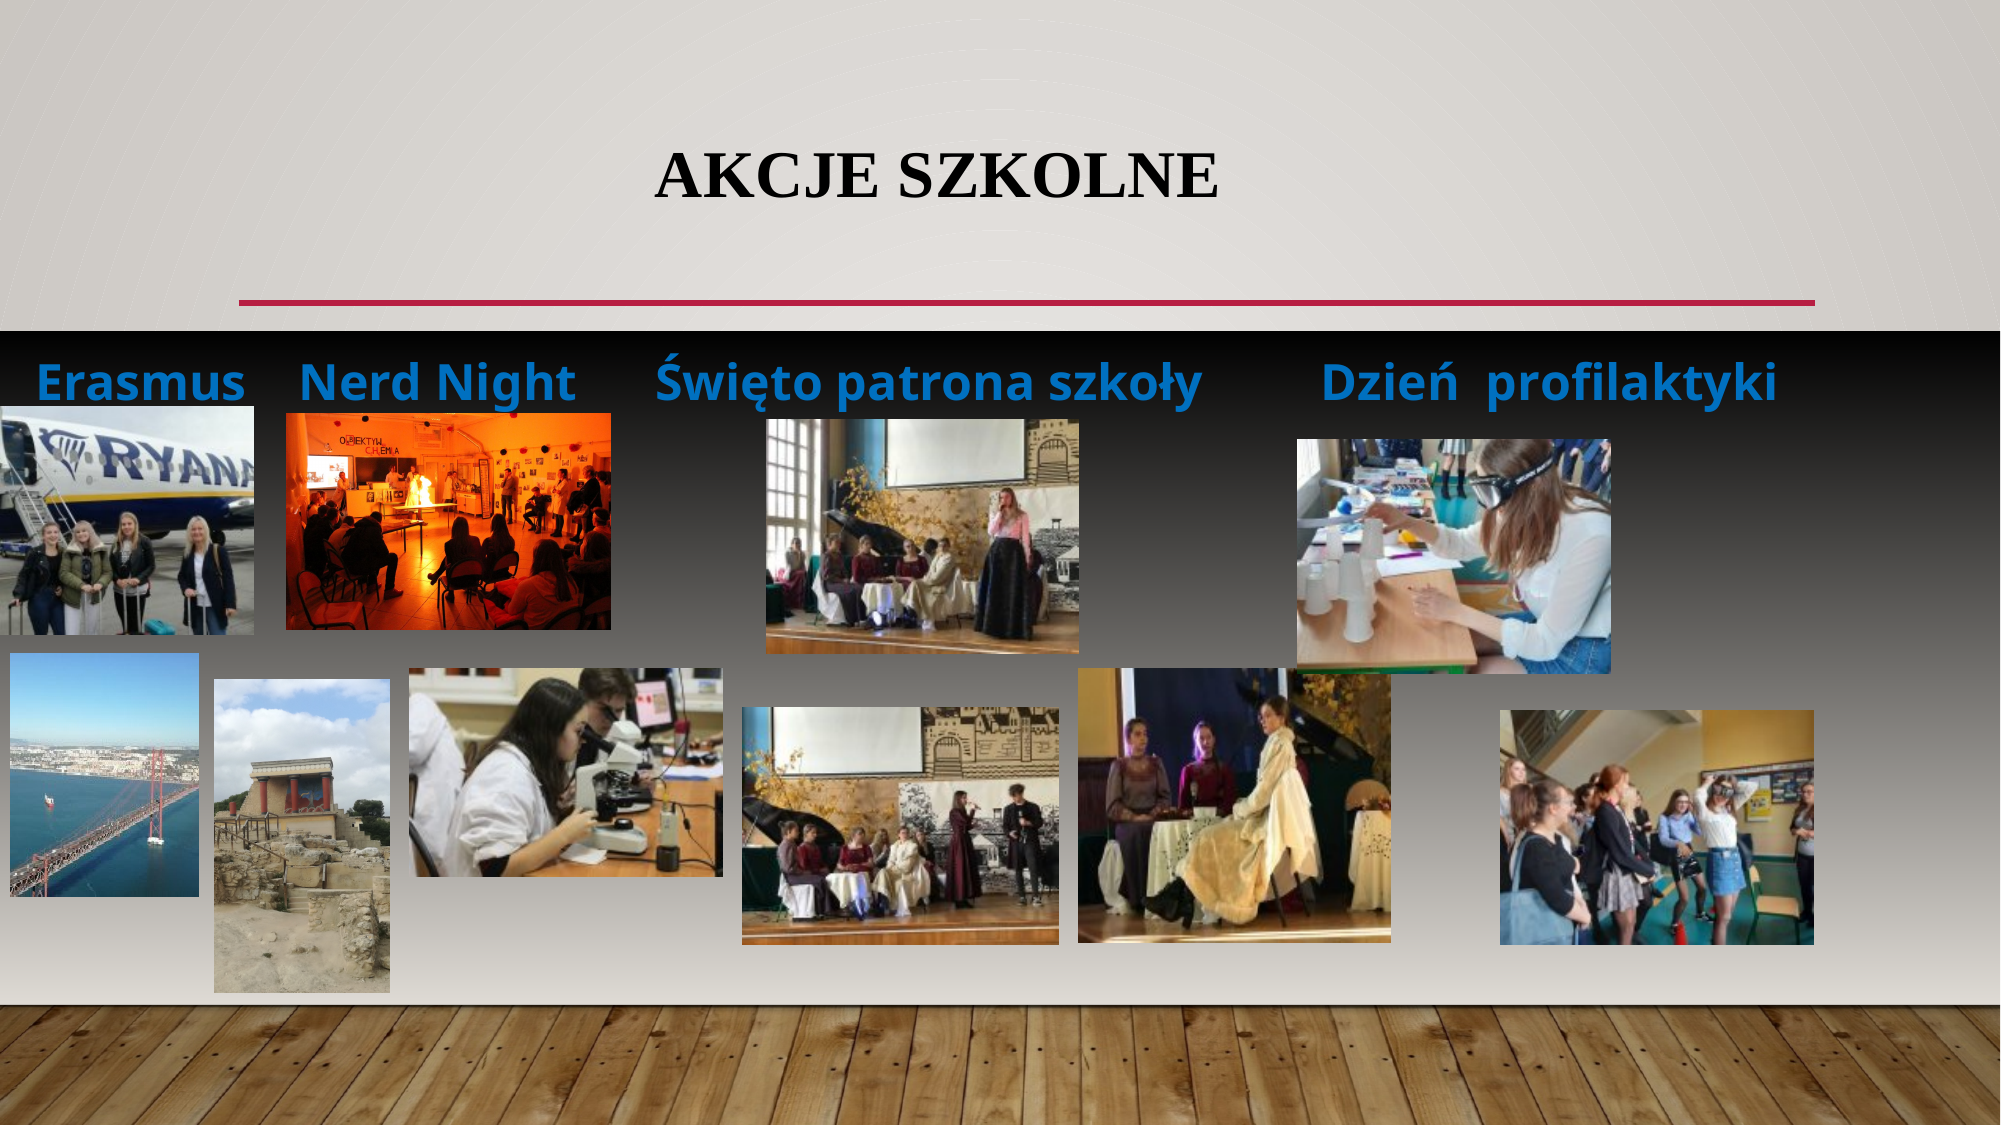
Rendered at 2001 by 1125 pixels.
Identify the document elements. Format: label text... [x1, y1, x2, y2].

picture [1500, 710, 1814, 945]
picture [766, 419, 1079, 654]
picture [214, 679, 390, 993]
list Erasmus Nerd Night Święto patrona szkoły Dzień profilaktyki [20, 330, 1951, 897]
title Akcje szkolne [238, 131, 1814, 241]
picture [286, 413, 611, 630]
picture [742, 707, 1059, 945]
picture [0, 406, 254, 635]
picture [409, 668, 723, 877]
picture [10, 653, 199, 897]
picture [1078, 439, 1611, 943]
